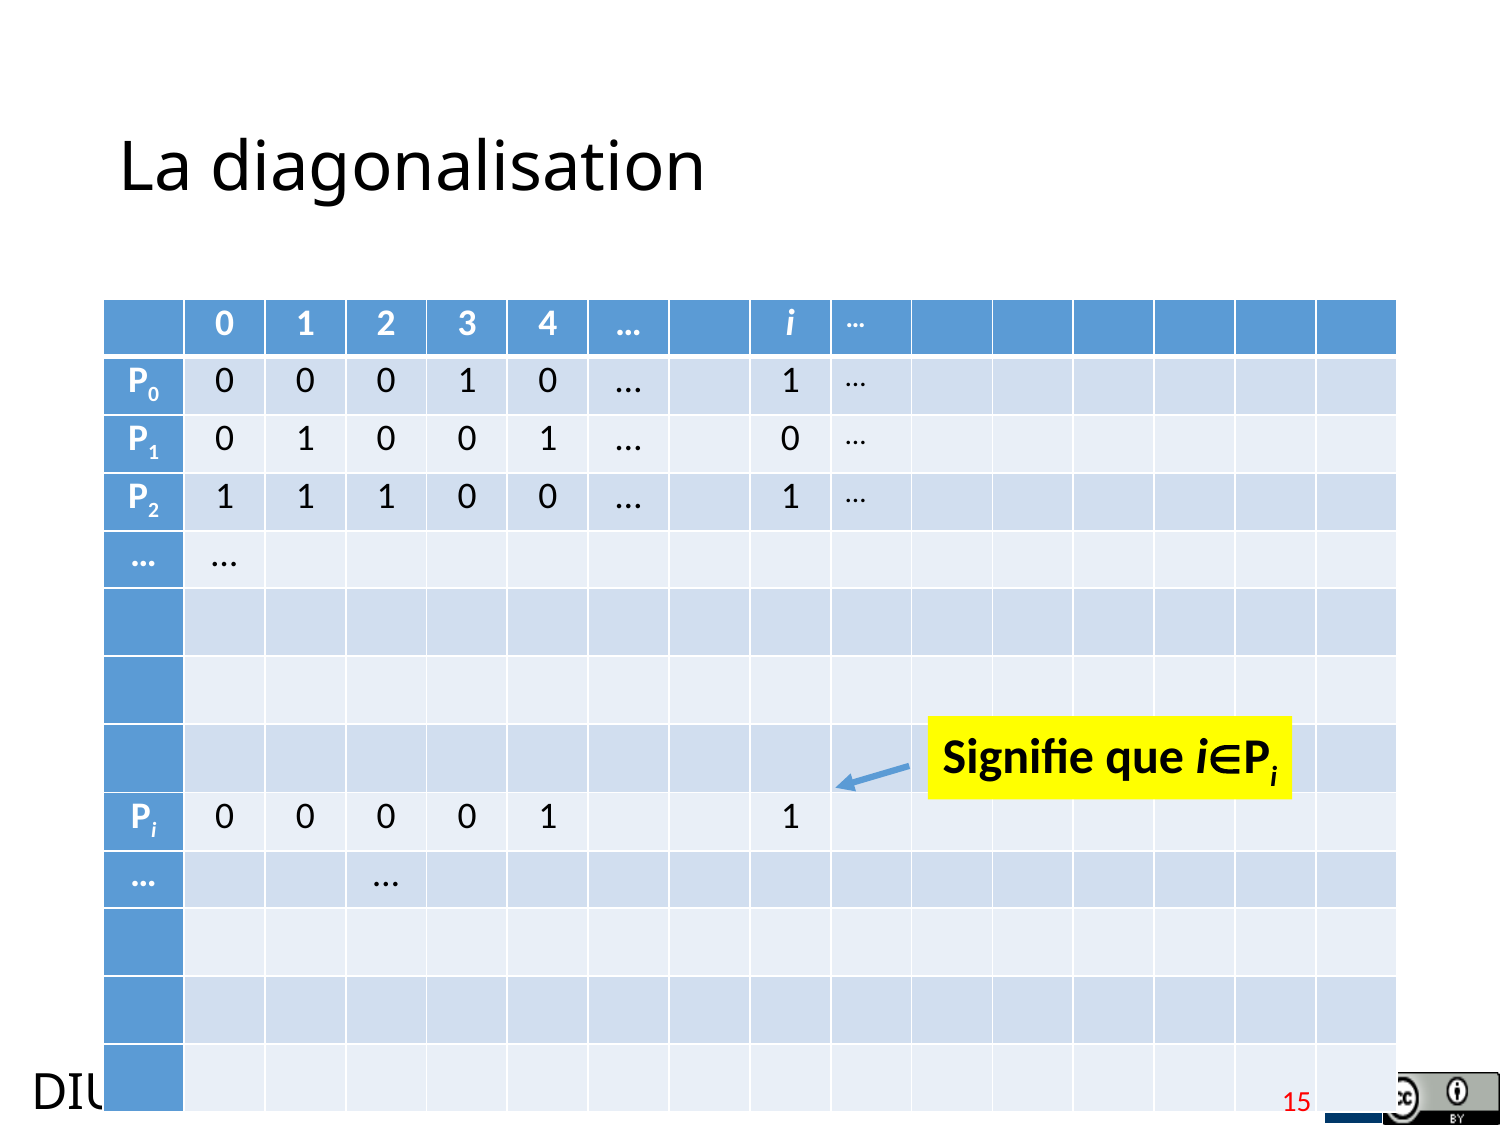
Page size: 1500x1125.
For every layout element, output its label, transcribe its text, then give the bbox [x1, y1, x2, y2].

table_cell [589, 793, 668, 850]
table_cell … [589, 359, 668, 414]
table_cell [1074, 532, 1153, 587]
table_cell [993, 909, 1072, 975]
table_cell [912, 474, 992, 530]
table_cell [104, 909, 183, 975]
table_cell [427, 1045, 506, 1111]
table_cell 0 [427, 416, 506, 472]
table_cell [1317, 909, 1396, 975]
table_cell [912, 852, 992, 907]
table_cell [427, 725, 506, 792]
table_cell [1236, 474, 1315, 530]
table_header 1 [266, 300, 345, 354]
table_cell [1317, 416, 1396, 472]
table_cell [1317, 532, 1396, 587]
table_cell [266, 657, 345, 723]
table_cell [1074, 800, 1153, 850]
table_header [1155, 300, 1234, 354]
table_cell [1236, 977, 1315, 1043]
picture [1327, 1113, 1382, 1123]
table_cell [670, 793, 749, 850]
table_cell [185, 977, 264, 1043]
table_cell [670, 589, 749, 655]
table_cell [1155, 909, 1234, 975]
table_cell 0 [266, 359, 345, 414]
table_header [993, 300, 1072, 354]
table_cell [1236, 793, 1315, 850]
table_cell [1317, 359, 1396, 414]
table_header [1236, 300, 1315, 354]
table_cell 0 [508, 474, 587, 530]
table_cell 0 [266, 793, 345, 850]
table_cell [912, 1045, 992, 1111]
table_cell [670, 416, 749, 472]
table_cell [185, 1045, 264, 1111]
table_cell [266, 589, 345, 655]
table_cell [185, 589, 264, 655]
table_cell [266, 852, 345, 907]
table_cell [1317, 793, 1396, 850]
table_cell 1 [266, 474, 345, 530]
table_header [1317, 300, 1396, 354]
table_cell [589, 589, 668, 655]
table_cell [993, 589, 1072, 655]
table_cell [832, 977, 911, 1043]
table_cell … [104, 532, 183, 587]
table_cell [185, 725, 264, 792]
table_cell [508, 657, 587, 723]
table_cell [832, 909, 911, 975]
table_cell [1236, 532, 1315, 587]
table_cell [912, 532, 992, 587]
table_cell [1317, 589, 1396, 655]
table_cell [670, 1045, 749, 1111]
table_cell 1 [751, 474, 830, 530]
table_cell [670, 657, 749, 723]
table_cell Pi [104, 793, 183, 850]
table_cell [832, 725, 911, 792]
table_cell [589, 657, 668, 723]
table_cell 0 [347, 416, 426, 472]
table_cell [347, 725, 426, 792]
table_cell P1 [104, 416, 183, 472]
table_cell [1074, 852, 1153, 907]
table_cell [670, 909, 749, 975]
table_cell [266, 909, 345, 975]
table_cell [589, 1045, 668, 1111]
table_cell [832, 793, 911, 850]
table_cell … [832, 359, 911, 414]
table_cell [1155, 977, 1234, 1043]
table_cell [1155, 657, 1234, 716]
table_cell [1074, 416, 1153, 472]
table_cell 1 [427, 359, 506, 414]
table_cell [1317, 657, 1396, 723]
table_cell [855, 769, 911, 792]
table_cell [1074, 977, 1153, 1043]
table_cell 1 [751, 359, 830, 414]
table_cell 0 [751, 416, 830, 472]
table_cell 0 [427, 474, 506, 530]
table_cell [347, 657, 426, 723]
table_header 2 [347, 300, 426, 354]
table_cell … [589, 474, 668, 530]
table_cell [508, 725, 587, 792]
table_cell [670, 359, 749, 414]
table_cell [993, 532, 1072, 587]
table_cell [751, 1045, 830, 1111]
table_cell [751, 725, 830, 792]
title La diagonalisation [103, 59, 1397, 278]
table_cell [589, 852, 668, 907]
table_cell [1293, 725, 1315, 792]
table_cell [427, 532, 506, 587]
table_cell [427, 909, 506, 975]
table_cell [993, 416, 1072, 472]
table_cell [670, 852, 749, 907]
table_header [104, 300, 183, 354]
table_header [670, 300, 749, 354]
table_cell [993, 800, 1072, 850]
table_cell [508, 589, 587, 655]
table_cell [1155, 589, 1234, 655]
table_cell [427, 657, 506, 723]
table_cell [104, 589, 183, 655]
table_cell [347, 1045, 426, 1111]
table_cell [104, 1045, 183, 1111]
table_cell [1155, 359, 1234, 414]
table_cell [993, 852, 1072, 907]
table_cell [912, 416, 992, 472]
table_cell [347, 909, 426, 975]
table_header i [751, 300, 830, 354]
table_cell [912, 977, 992, 1043]
table_cell [1317, 474, 1396, 530]
table_cell [751, 977, 830, 1043]
table_cell [508, 977, 587, 1043]
table_cell [912, 793, 992, 850]
table_cell [185, 657, 264, 723]
table_cell [1155, 416, 1234, 472]
text_box Signifie que iPi [927, 716, 1293, 800]
table_cell [1155, 800, 1234, 850]
table_cell 1 [508, 793, 587, 850]
table_cell [670, 977, 749, 1043]
table_cell [427, 589, 506, 655]
table_cell [1074, 474, 1153, 530]
table_cell [1236, 1045, 1315, 1111]
table_cell P2 [104, 474, 183, 530]
table_cell [751, 589, 830, 655]
table_cell [1074, 657, 1153, 716]
table_cell [993, 359, 1072, 414]
table_cell [912, 725, 927, 792]
table_cell [1317, 725, 1396, 792]
table_header … [832, 300, 911, 354]
table_cell [1236, 657, 1315, 723]
table_cell 1 [185, 474, 264, 530]
table_cell 0 [508, 359, 587, 414]
table_cell [751, 852, 830, 907]
table_cell … [347, 852, 426, 907]
table_cell [589, 909, 668, 975]
table_cell [508, 532, 587, 587]
table_cell 0 [185, 359, 264, 414]
table_cell [1236, 909, 1315, 975]
table_cell [1317, 852, 1396, 907]
table_cell 1 [508, 416, 587, 472]
table_header [912, 300, 992, 354]
table_cell P0 [104, 359, 183, 414]
table_cell [347, 532, 426, 587]
table_cell [912, 657, 992, 723]
table_cell [1317, 977, 1396, 1043]
table_cell [1317, 1045, 1396, 1111]
table_cell 0 [347, 793, 426, 850]
picture [1383, 1072, 1500, 1125]
table_cell [185, 852, 264, 907]
table_header 3 [427, 300, 506, 354]
table_cell [912, 589, 992, 655]
table_cell [1074, 359, 1153, 414]
table_header 4 [508, 300, 587, 354]
table_cell 0 [185, 793, 264, 850]
table_cell [266, 977, 345, 1043]
table_cell [912, 909, 992, 975]
table_cell 0 [347, 359, 426, 414]
table_cell [670, 532, 749, 587]
table_cell [508, 852, 587, 907]
table_cell 0 [185, 416, 264, 472]
table_cell [832, 1045, 911, 1111]
table_cell 1 [266, 416, 345, 472]
table_cell [104, 977, 183, 1043]
table_header [1074, 300, 1153, 354]
table_cell [832, 657, 911, 723]
table_cell … [832, 474, 911, 530]
table_cell [1074, 589, 1153, 655]
table_cell [670, 725, 749, 792]
table_cell [832, 589, 911, 655]
table_cell [427, 977, 506, 1043]
table_cell [1236, 589, 1315, 655]
table_cell [1155, 532, 1234, 587]
table_cell [1074, 909, 1153, 975]
table_cell [751, 909, 830, 975]
table_cell [427, 852, 506, 907]
table_cell [104, 725, 183, 792]
table_cell [1155, 474, 1234, 530]
table_cell [832, 532, 911, 587]
table_cell [347, 589, 426, 655]
table_cell [751, 532, 830, 587]
table_cell [589, 977, 668, 1043]
table_cell [670, 474, 749, 530]
table_cell [832, 852, 911, 907]
table_cell [993, 1045, 1072, 1111]
table_cell [1236, 852, 1315, 907]
table_cell [266, 532, 345, 587]
table_cell … [185, 532, 264, 587]
table_cell [589, 725, 668, 792]
table_cell [993, 474, 1072, 530]
table_cell [104, 657, 183, 723]
slide_number <numéro> [1240, 1070, 1327, 1125]
table_cell [1236, 359, 1315, 414]
table_cell [508, 1045, 587, 1111]
table_cell [1236, 416, 1315, 472]
table_cell [266, 725, 345, 792]
table_cell [1074, 1045, 1153, 1111]
table_cell [185, 909, 264, 975]
table_cell [751, 657, 830, 723]
table_cell … [589, 416, 668, 472]
table_cell [266, 1045, 345, 1111]
table_header … [589, 300, 668, 354]
table_cell [993, 657, 1072, 716]
table_cell 0 [427, 793, 506, 850]
table_cell … [104, 852, 183, 907]
table_header 0 [185, 300, 264, 354]
table_cell [589, 532, 668, 587]
table_cell [912, 359, 992, 414]
table_cell [1155, 1045, 1234, 1111]
table_cell [1155, 852, 1234, 907]
table_cell [347, 977, 426, 1043]
table_cell … [832, 416, 911, 472]
table_cell 1 [751, 793, 830, 850]
table_cell [993, 977, 1072, 1043]
table_cell 1 [347, 474, 426, 530]
table_cell [508, 909, 587, 975]
